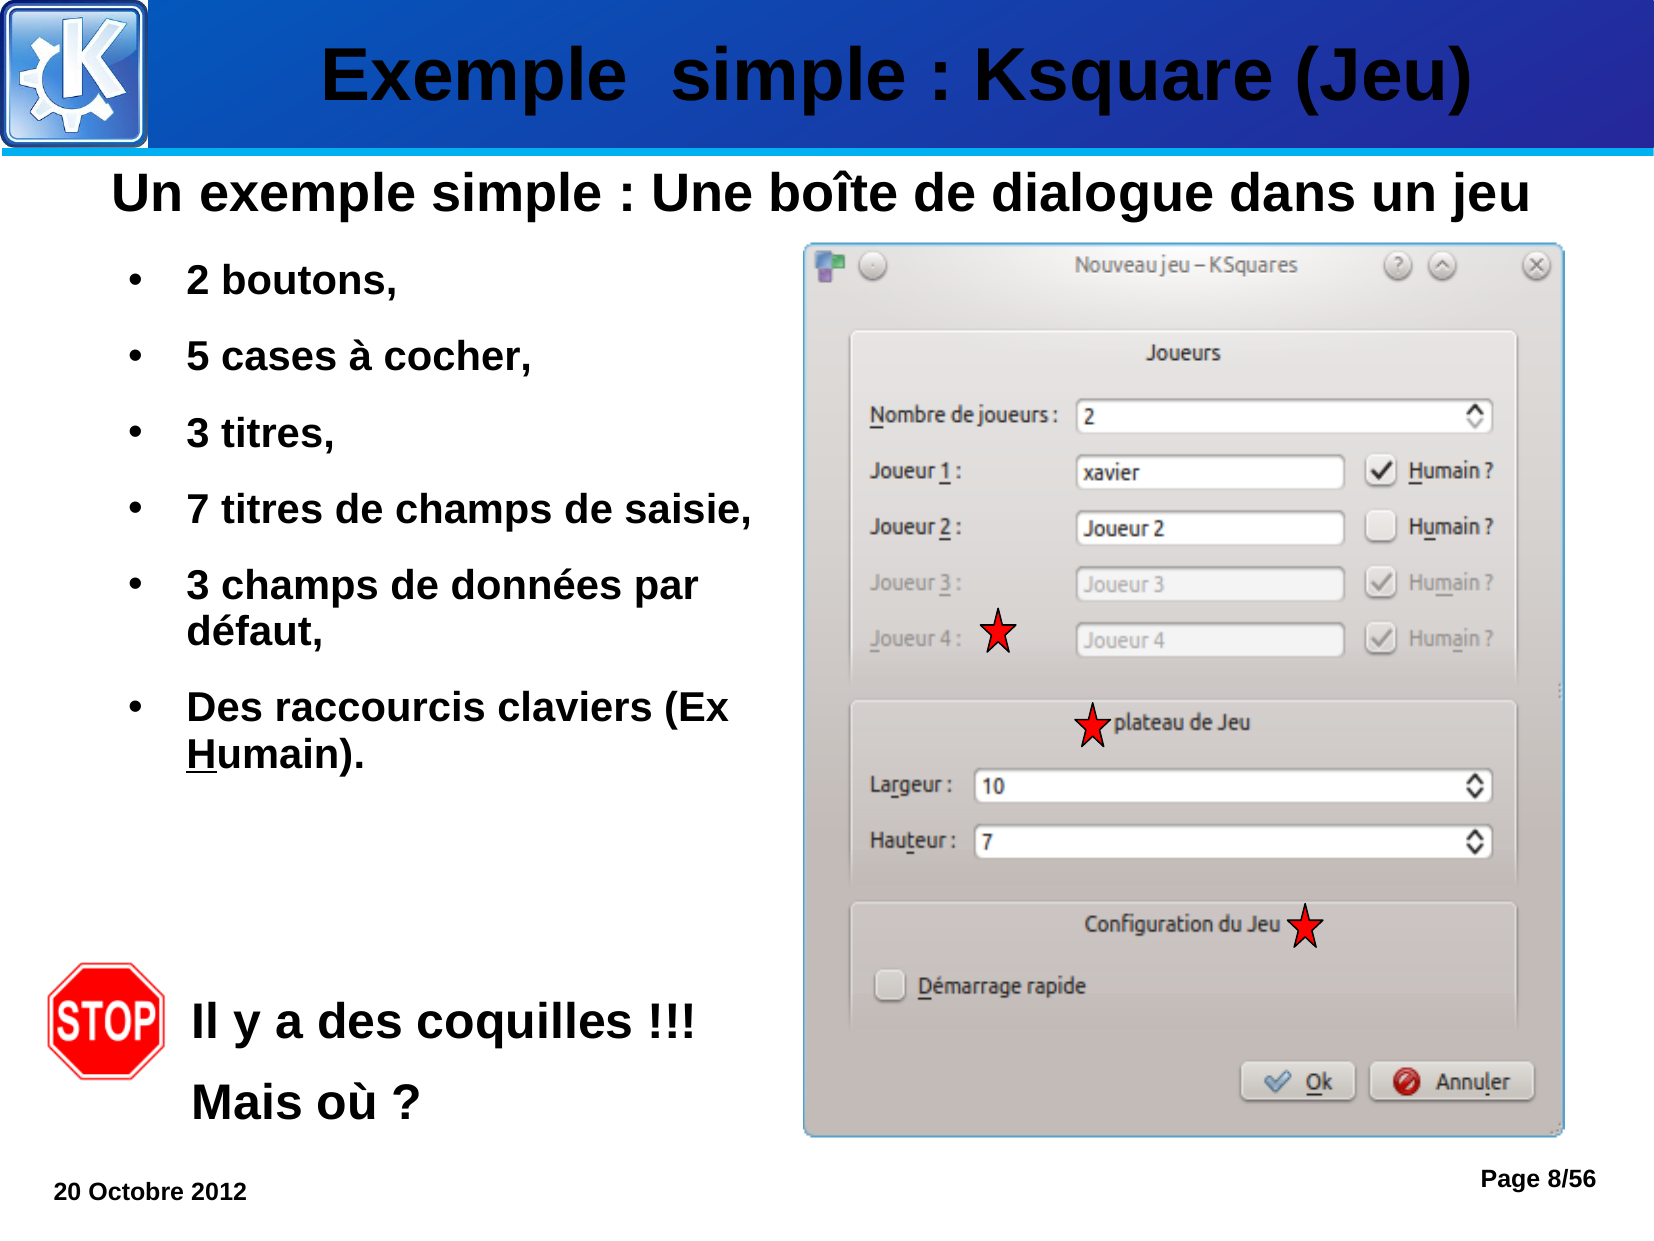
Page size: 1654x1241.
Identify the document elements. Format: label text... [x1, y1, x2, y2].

picture [803, 241, 1565, 1140]
text_box [1074, 702, 1111, 747]
text_box [980, 608, 1016, 653]
picture [0, 0, 141, 148]
text_box Il y a des coquilles !!! Mais où ? [177, 986, 745, 1207]
text_box 2 boutons, 5 cases à cocher, 3 titres, 7 titres de champs de saisie, 3 champs de données par défaut, Des raccourcis claviers (Ex Humain). [70, 253, 780, 892]
text_box Exemple simple : Ksquare (Jeu) [141, 0, 1654, 148]
text_box [1287, 903, 1323, 948]
text_box Un exemple simple : Une boîte de dialogue dans un jeu [94, 159, 1595, 231]
picture [47, 962, 166, 1081]
